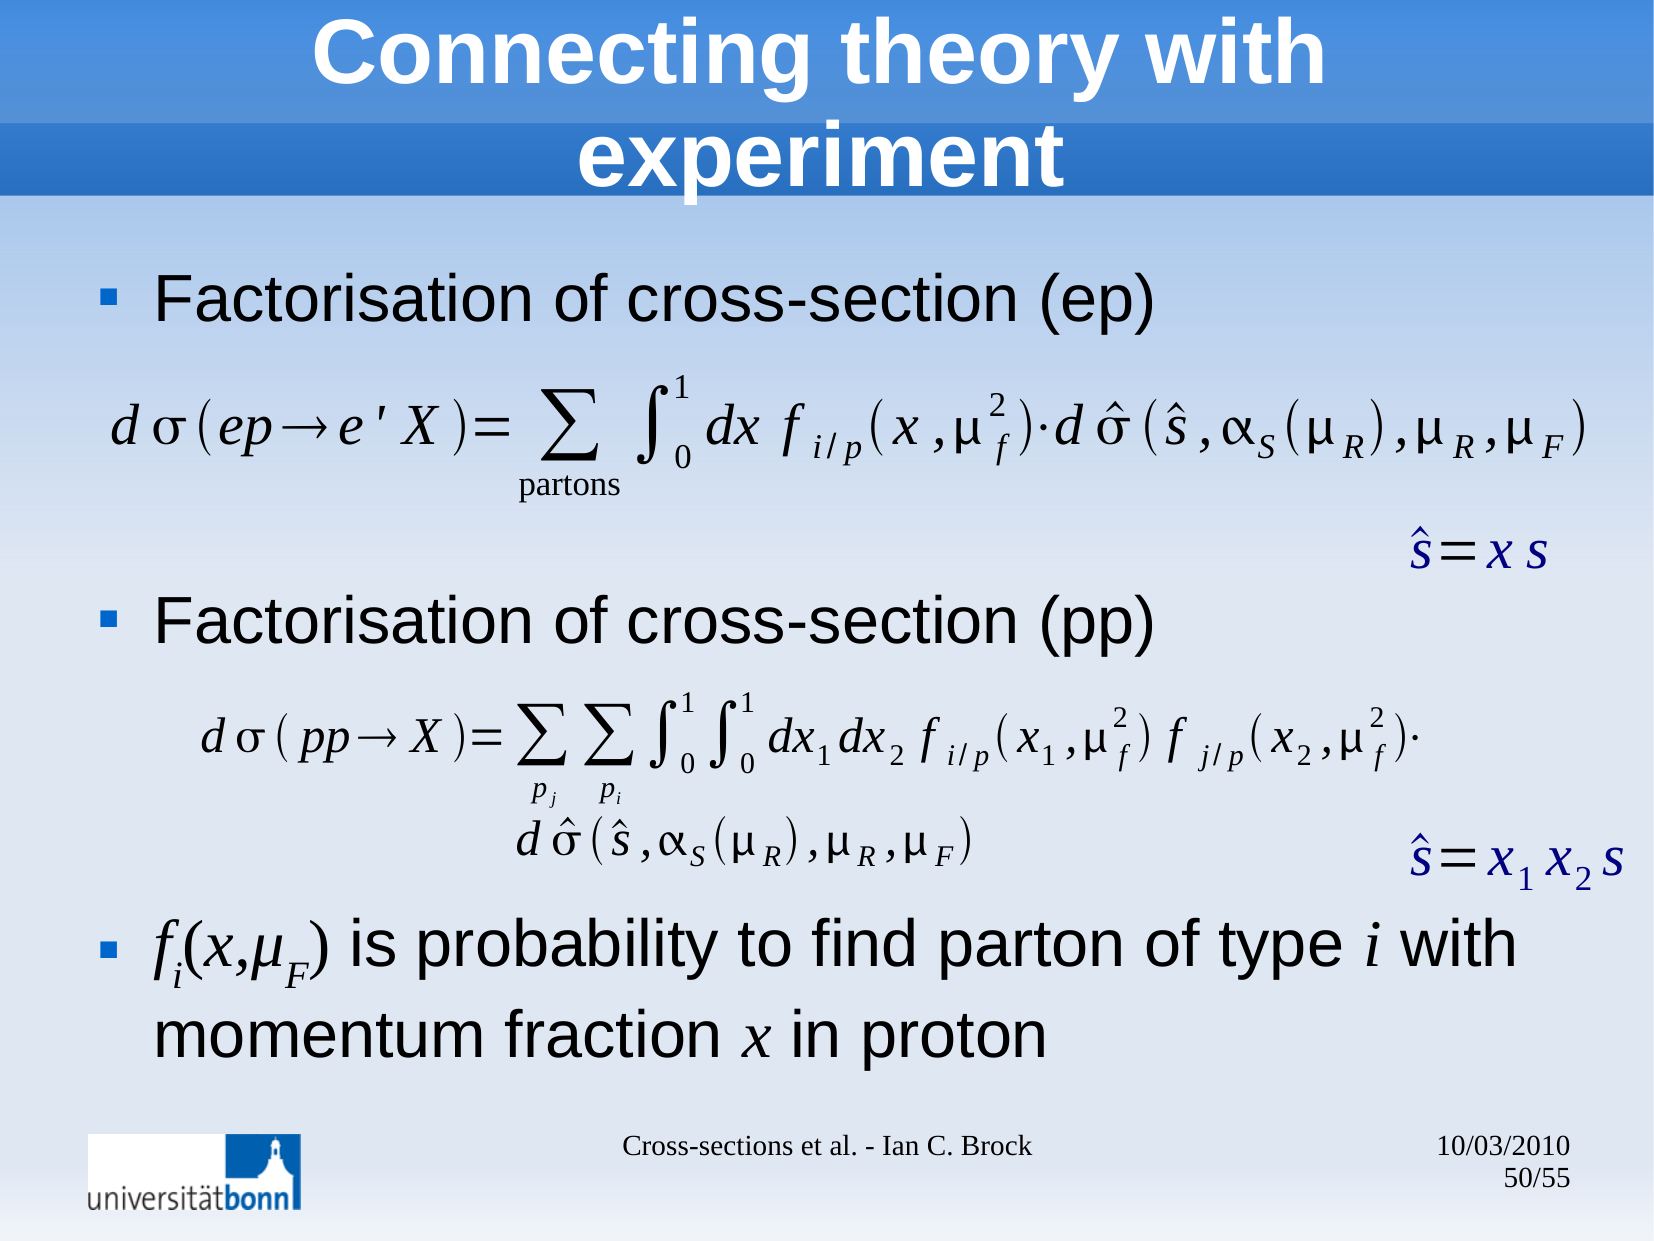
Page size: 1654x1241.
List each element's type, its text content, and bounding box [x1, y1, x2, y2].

picture [0, 0, 1654, 1241]
list Factorisation of cross-section (ep) Factorisation of cross-section (pp) fi(x,μF) is probability to find parton of type i with momentum fraction x in proton [82, 260, 1571, 1080]
chart [1400, 517, 1555, 582]
title Connecting theory with experiment [76, 0, 1565, 208]
chart [102, 366, 1595, 504]
chart [184, 685, 1632, 898]
